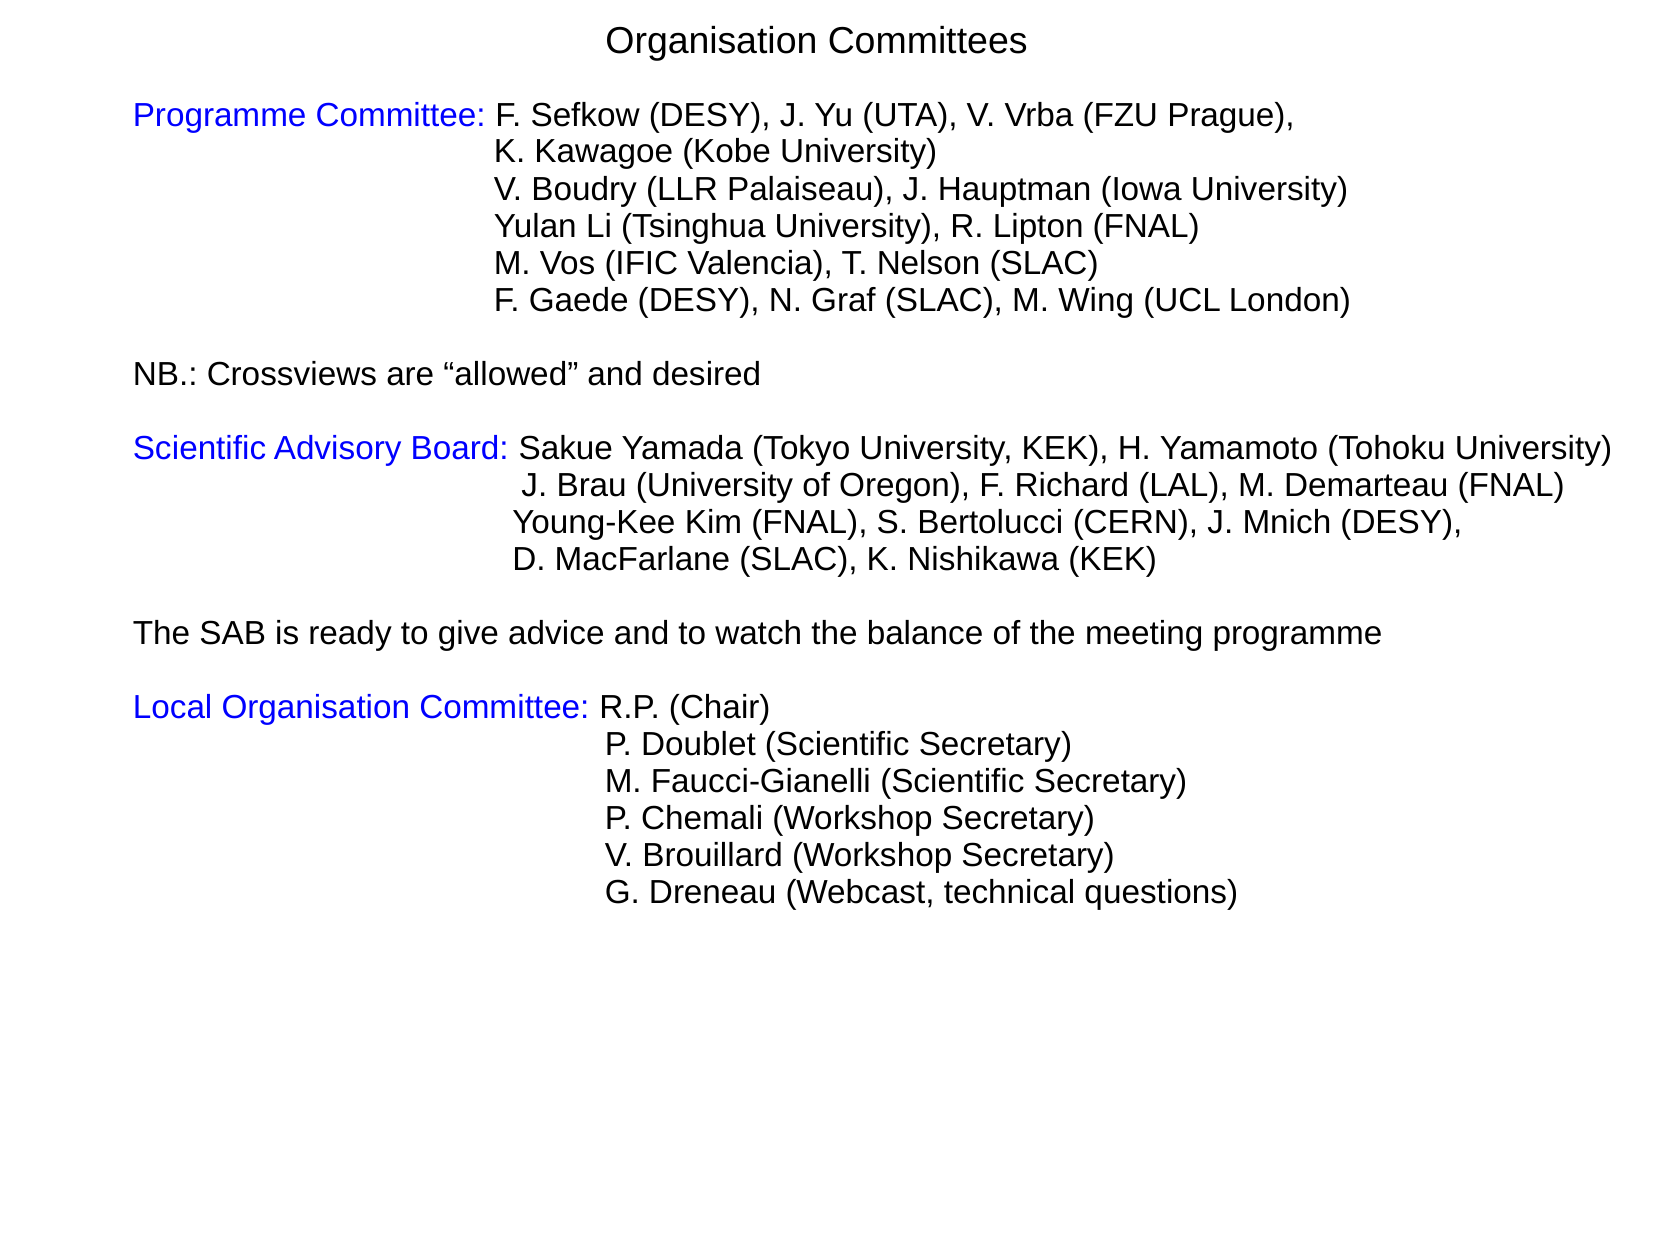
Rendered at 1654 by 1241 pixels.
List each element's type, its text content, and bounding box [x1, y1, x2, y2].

text_box Programme Committee: F. Sefkow (DESY), J. Yu (UTA), V. Vrba (FZU Prague), K. Kawagoe (Kobe University) V. Boudry (LLR Palaiseau), J. Hauptman (Iowa University) Yulan Li (Tsinghua University), R. Lipton (FNAL) M. Vos (IFIC Valencia), T. Nelson (SLAC) F. Gaede (DESY), N. Graf (SLAC), M. Wing (UCL London) NB.: Crossviews are “allowed” and desired Scientific Advisory Board: Sakue Yamada (Tokyo University, KEK), H. Yamamoto (Tohoku University) J. Brau (University of Oregon), F. Richard (LAL), M. Demarteau (FNAL) Young-Kee Kim (FNAL), S. Bertolucci (CERN), J. Mnich (DESY), D. MacFarlane (SLAC), K. Nishikawa (KEK) The SAB is ready to give advice and to watch the balance of the meeting programme Local Organisation Committee: R.P. (Chair) P. Doublet (Scientific Secretary) M. Faucci-Gianelli (Scientific Secretary) P. Chemali (Workshop Secretary) V. Brouillard (Workshop Secretary) G. Dreneau (Webcast, technical questions) [118, 88, 1654, 1193]
text_box Organisation Committees [590, 11, 1053, 83]
